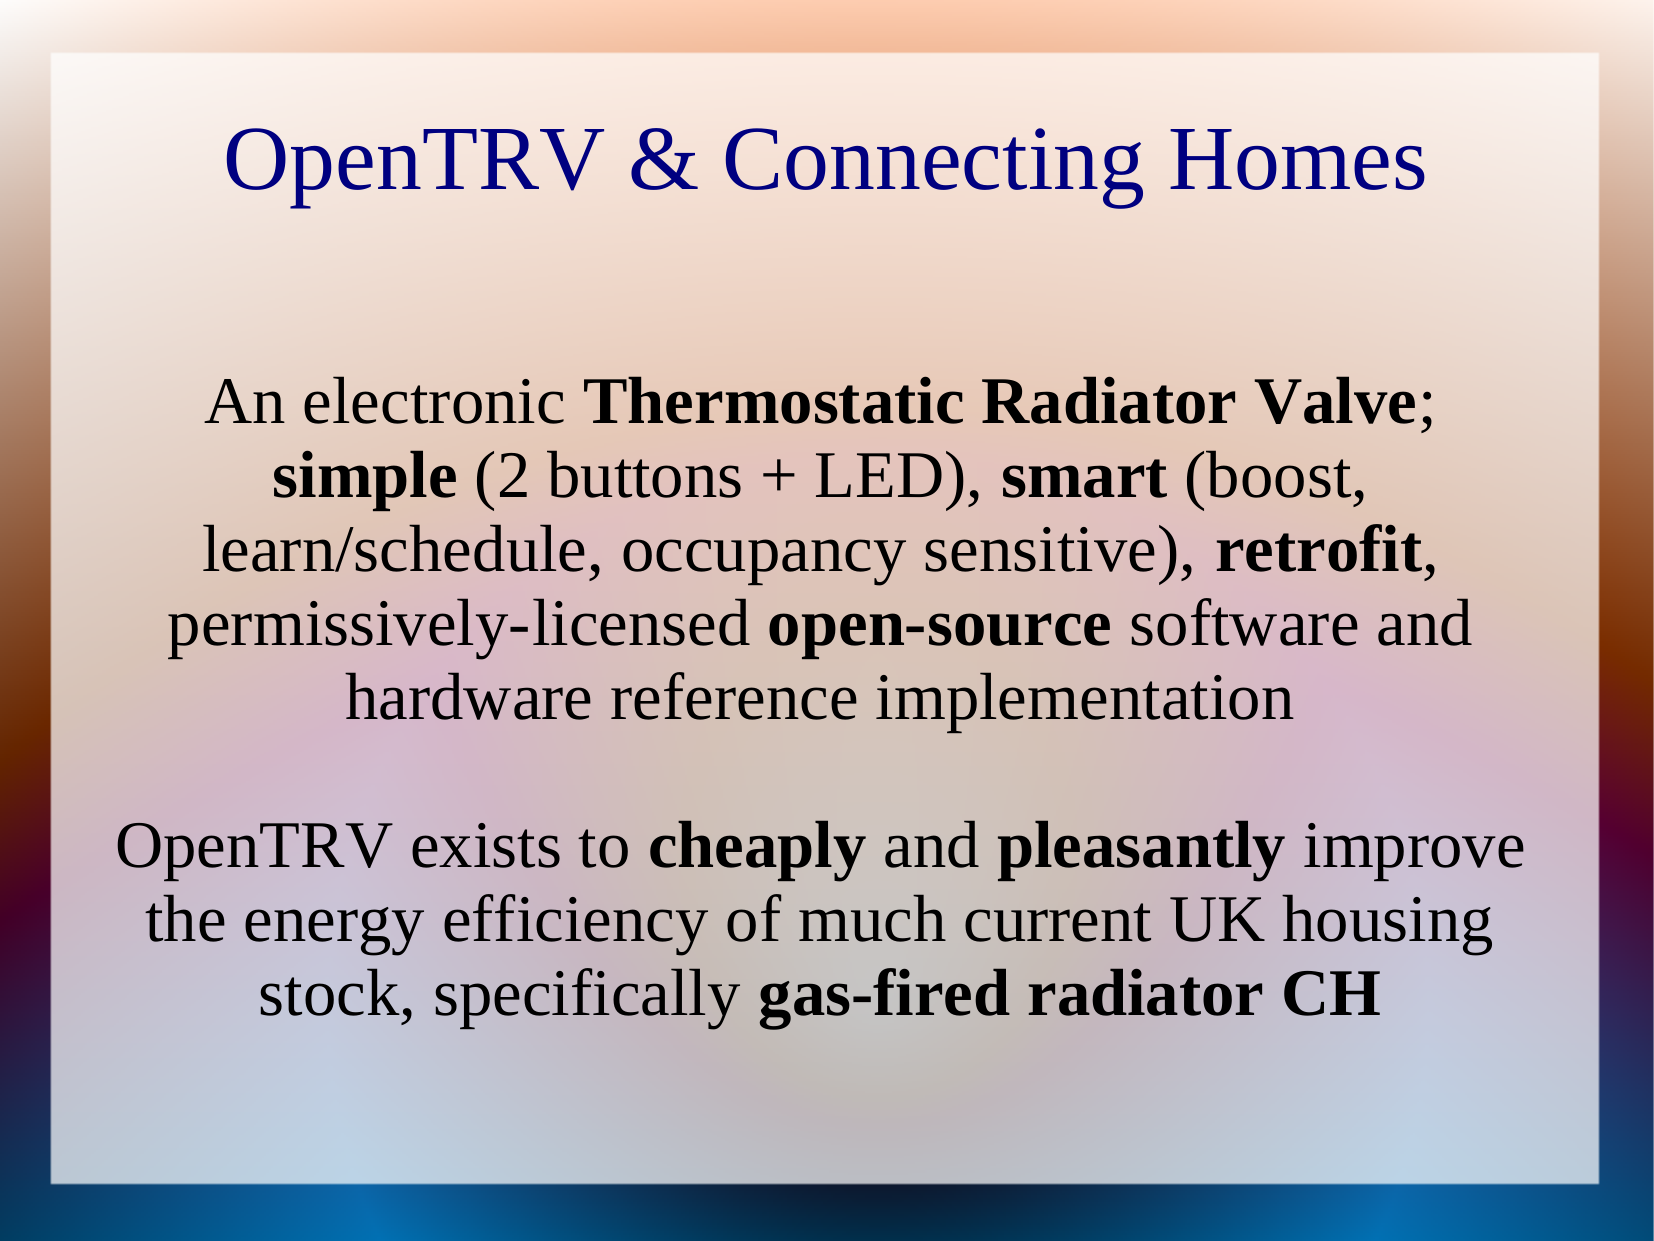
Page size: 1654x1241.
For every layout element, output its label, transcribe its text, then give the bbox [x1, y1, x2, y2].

title OpenTRV & Connecting Homes [82, 55, 1571, 263]
picture [0, 0, 1654, 1241]
subtitle An electronic Thermostatic Radiator Valve; simple (2 buttons + LED), smart (boost, learn/schedule, occupancy sensitive), retrofit, permissively-licensed open-source software and hardware reference implementation OpenTRV exists to cheaply and pleasantly improve the energy efficiency of much current UK housing stock, specifically gas-fired radiator CH [82, 289, 1560, 1105]
